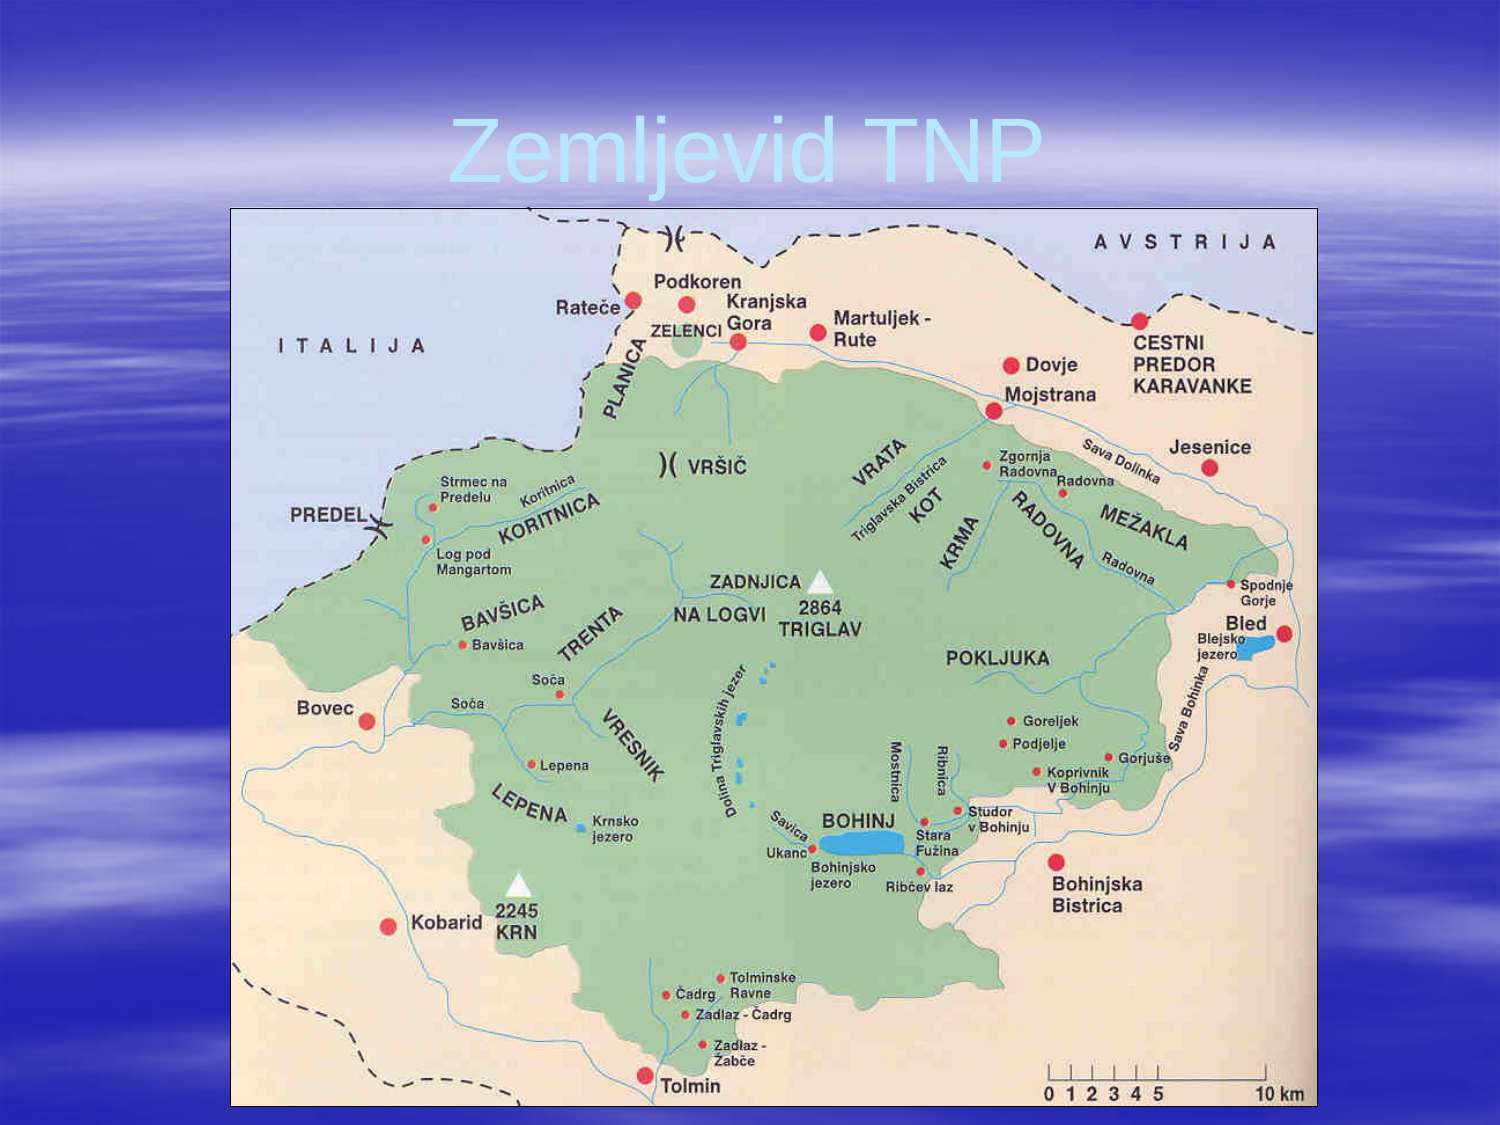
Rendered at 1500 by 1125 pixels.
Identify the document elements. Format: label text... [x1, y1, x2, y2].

title Zemljevid TNP [49, 37, 1446, 255]
picture [0, 0, 1500, 1125]
